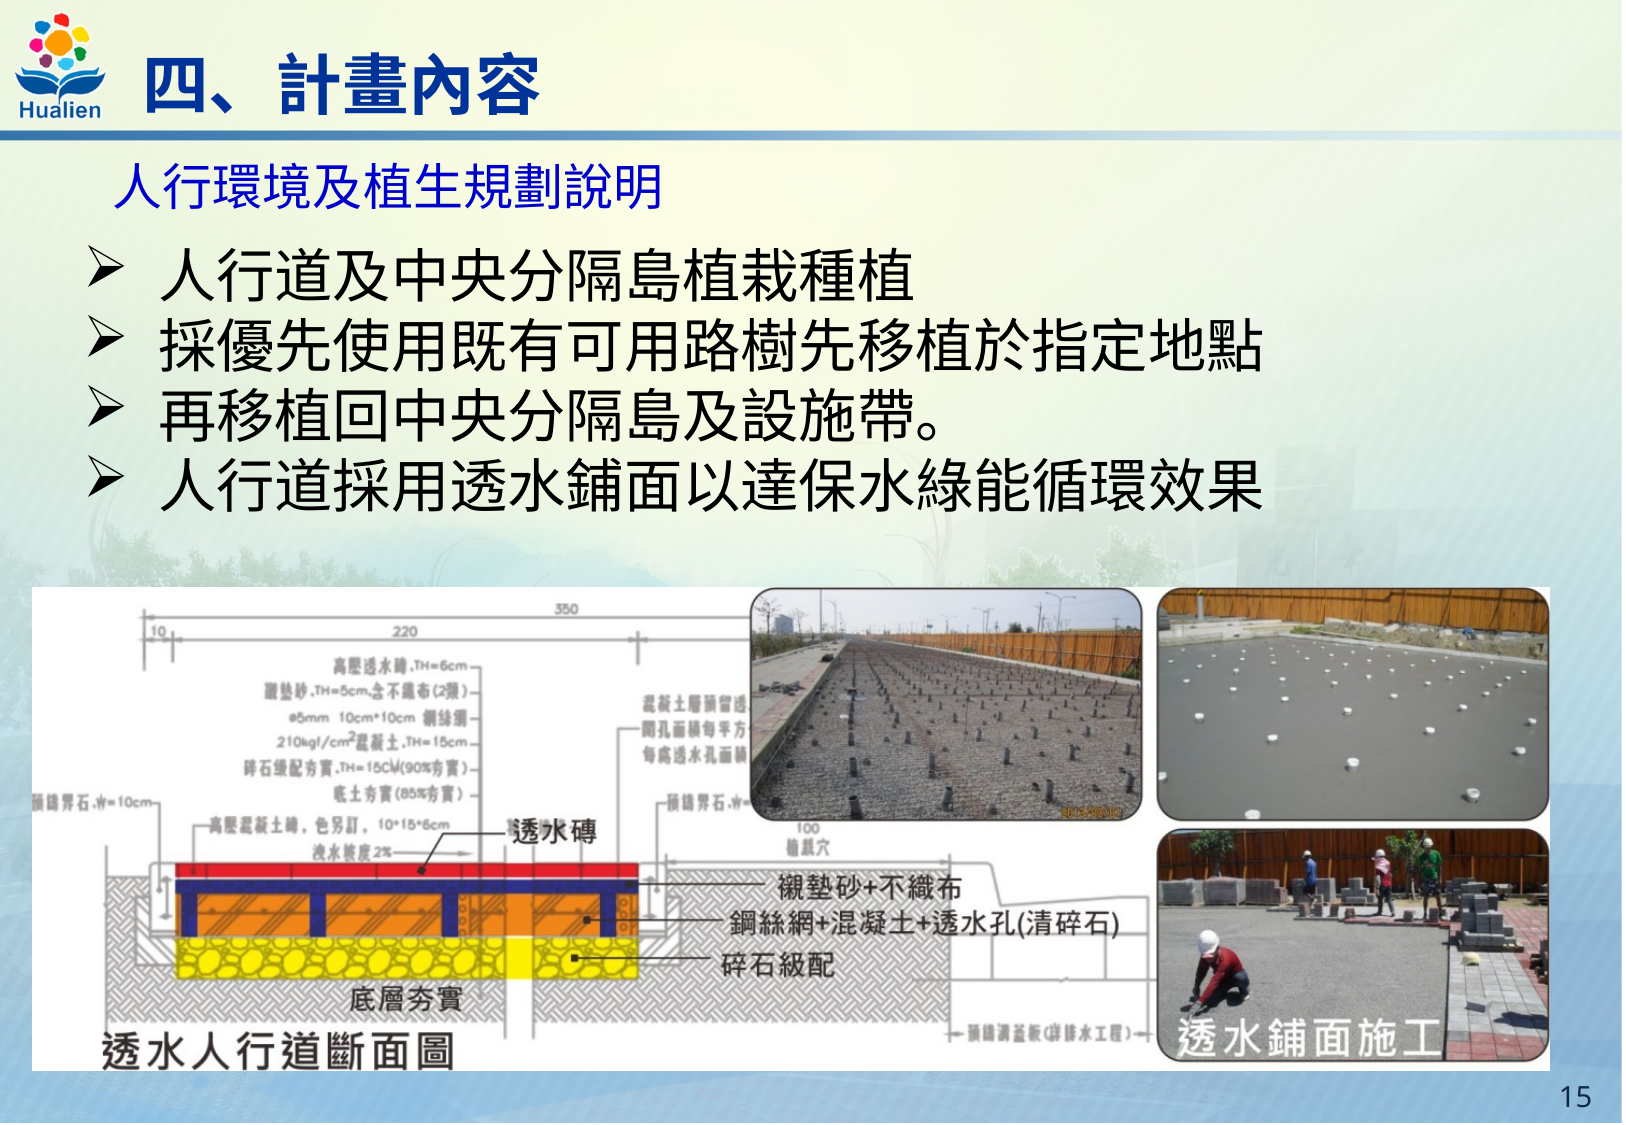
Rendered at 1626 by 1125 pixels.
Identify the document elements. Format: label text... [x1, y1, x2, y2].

slide_number <number> [1529, 1070, 1622, 1114]
title 人行環境及植生規劃說明 [97, 139, 825, 232]
picture [0, 0, 1622, 1123]
text_box 四、計畫內容 [127, 36, 943, 129]
text_box 人行道及中央分隔島植栽種植 採優先使用既有可用路樹先移植於指定地點 再移植回中央分隔島及設施帶。 人行道採用透水鋪面以達保水綠能循環效果 [68, 231, 1495, 587]
